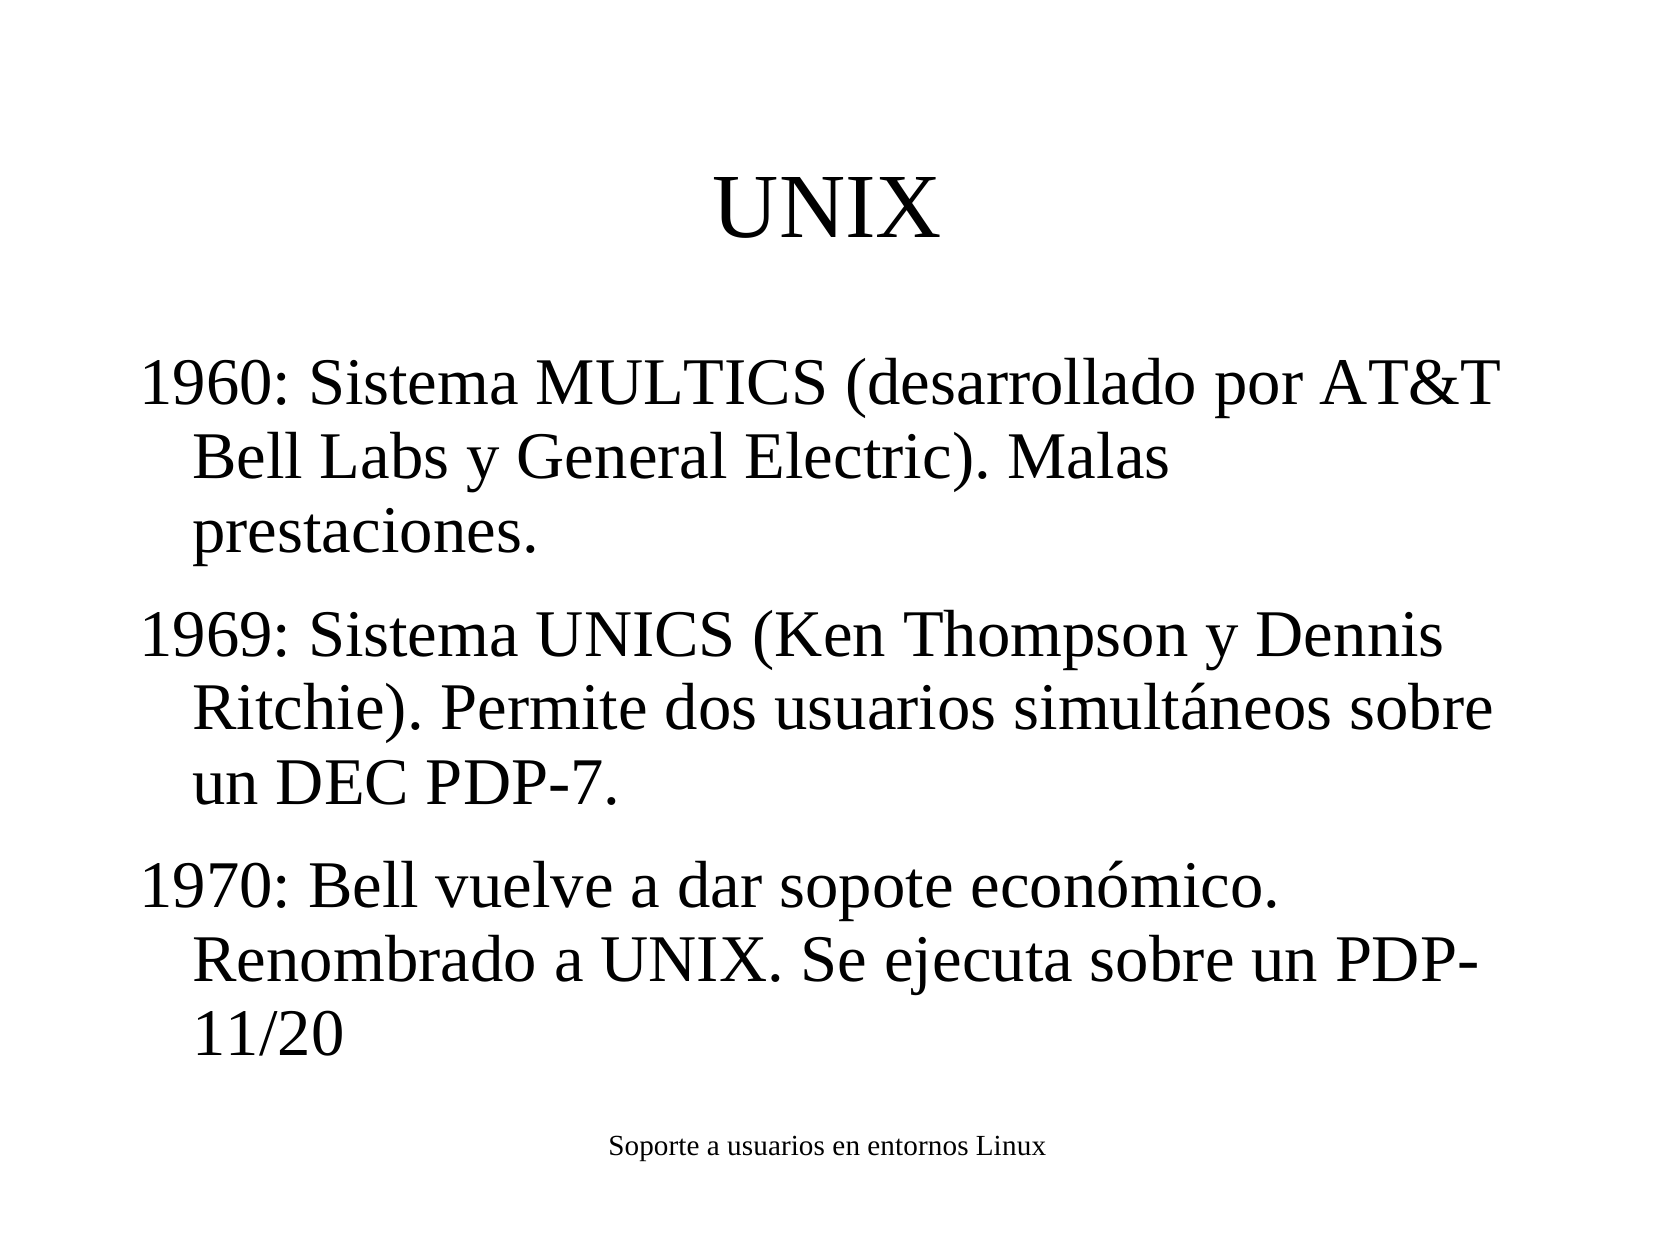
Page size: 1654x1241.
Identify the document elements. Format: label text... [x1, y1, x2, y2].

list 1960: Sistema MULTICS (desarrollado por AT&T Bell Labs y General Electric). Malas prestaciones. 1969: Sistema UNICS (Ken Thompson y Dennis Ritchie). Permite dos usuarios simultáneos sobre un DEC PDP-7. 1970: Bell vuelve a dar sopote económico. Renombrado a UNIX. Se ejecuta sobre un PDP-11/20 [121, 344, 1534, 1127]
title UNIX [121, 102, 1534, 311]
